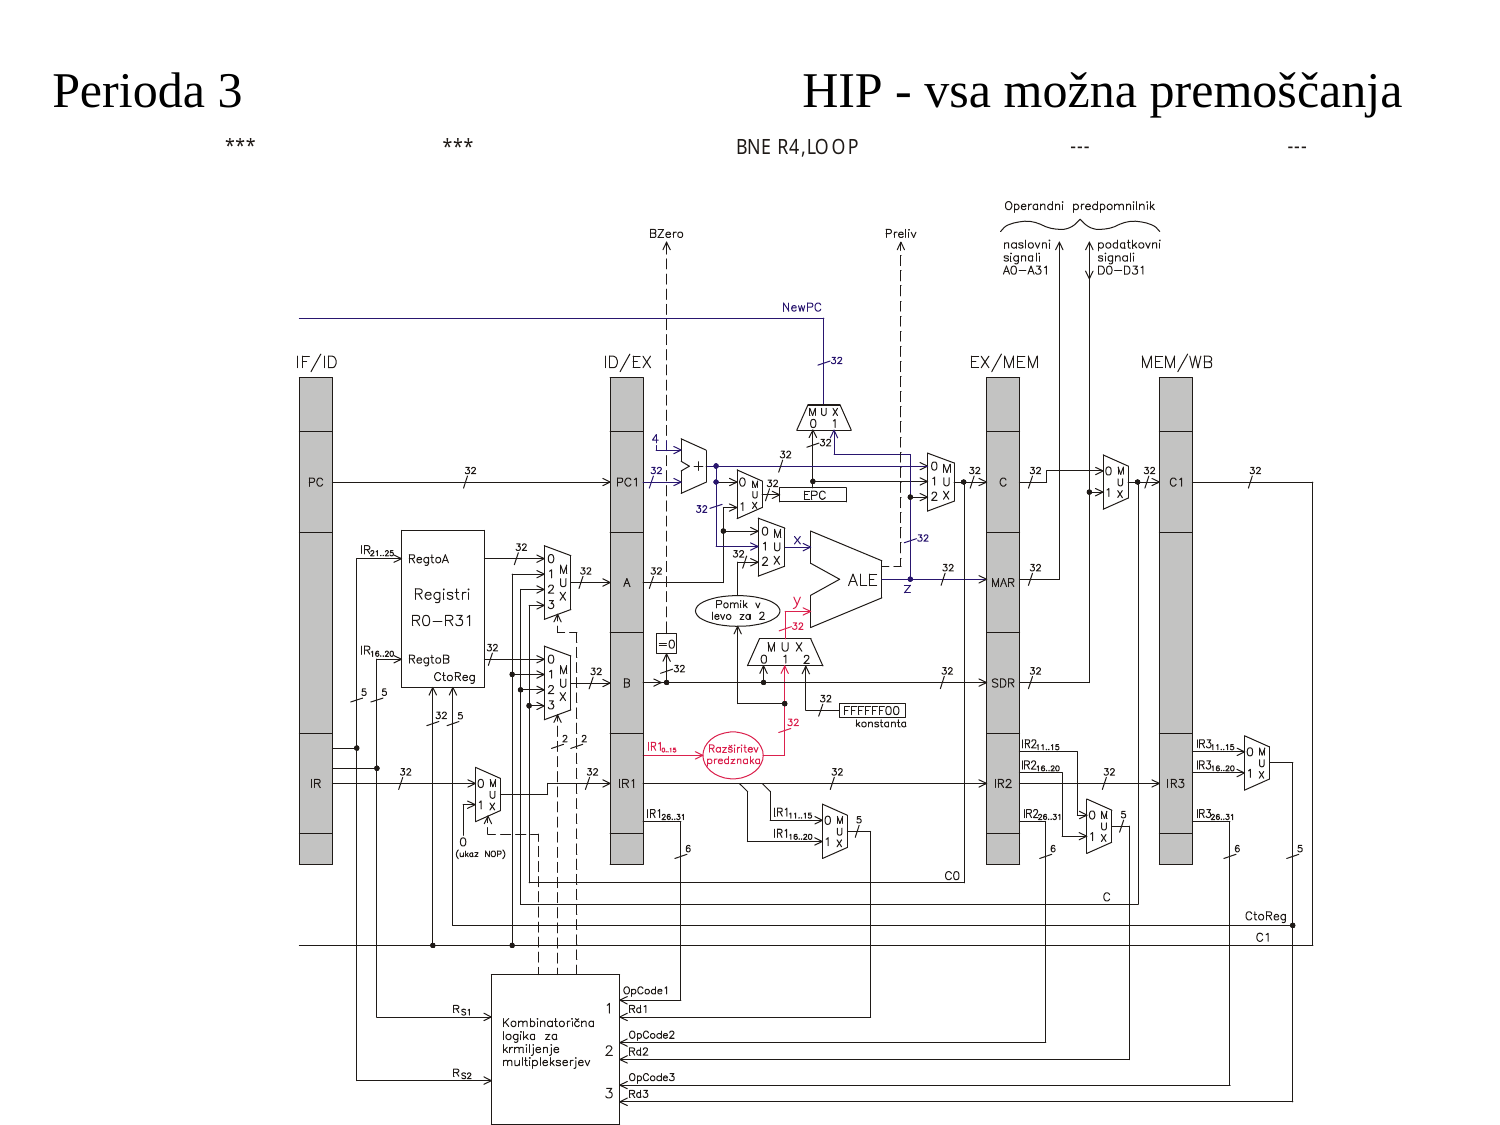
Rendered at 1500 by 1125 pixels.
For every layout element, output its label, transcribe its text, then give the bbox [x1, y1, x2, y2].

picture [225, 138, 1314, 1125]
text_box Perioda 3 HIP - vsa možna premoščanja [37, 49, 1476, 126]
